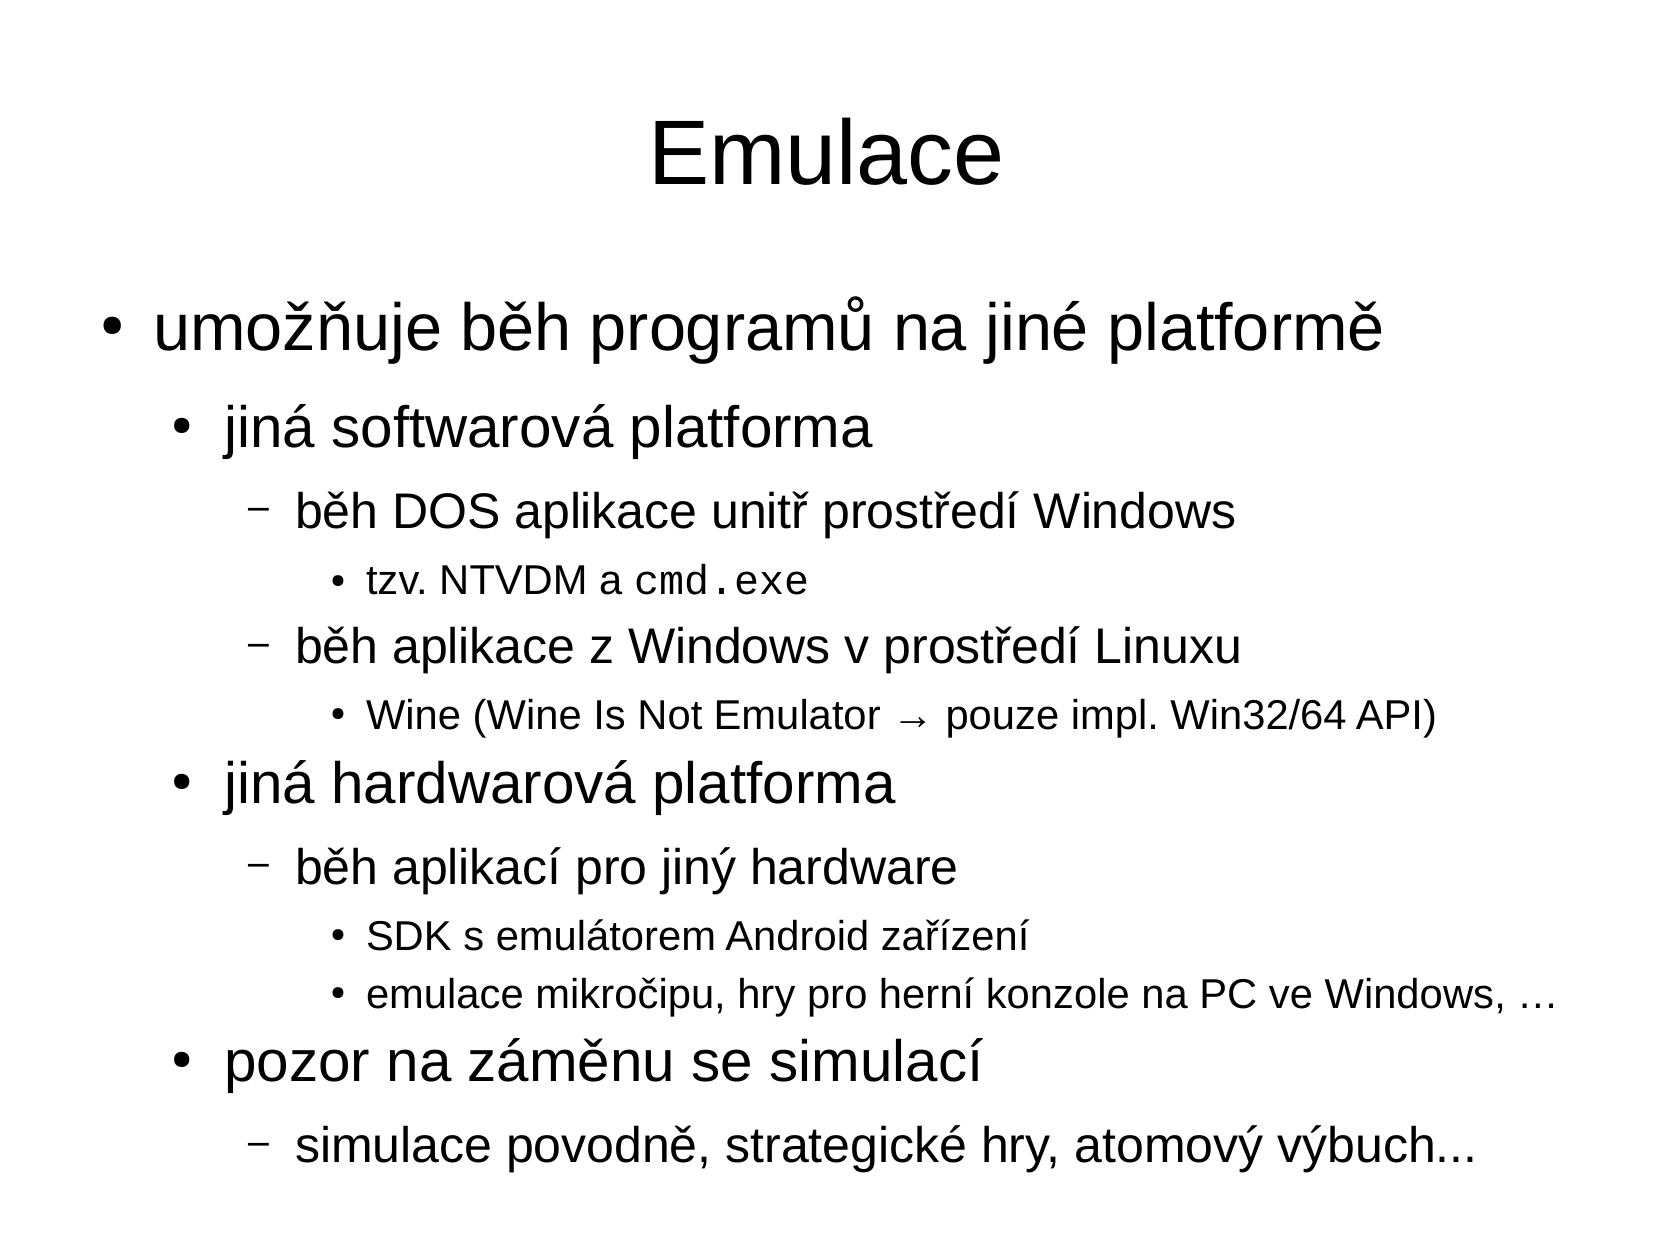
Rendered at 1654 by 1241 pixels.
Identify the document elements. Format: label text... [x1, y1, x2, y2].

list umožňuje běh programů na jiné platformě jiná softwarová platforma běh DOS aplikace unitř prostředí Windows tzv. NTVDM a cmd.exe běh aplikace z Windows v prostředí Linuxu Wine (Wine Is Not Emulator → pouze impl. Win32/64 API) jiná hardwarová platforma běh aplikací pro jiný hardware SDK s emulátorem Android zařízení emulace mikročipu, hry pro herní konzole na PC ve Windows, … pozor na záměnu se simulací simulace povodně, strategické hry, atomový výbuch... [82, 290, 1571, 1173]
title Emulace [82, 49, 1571, 257]
